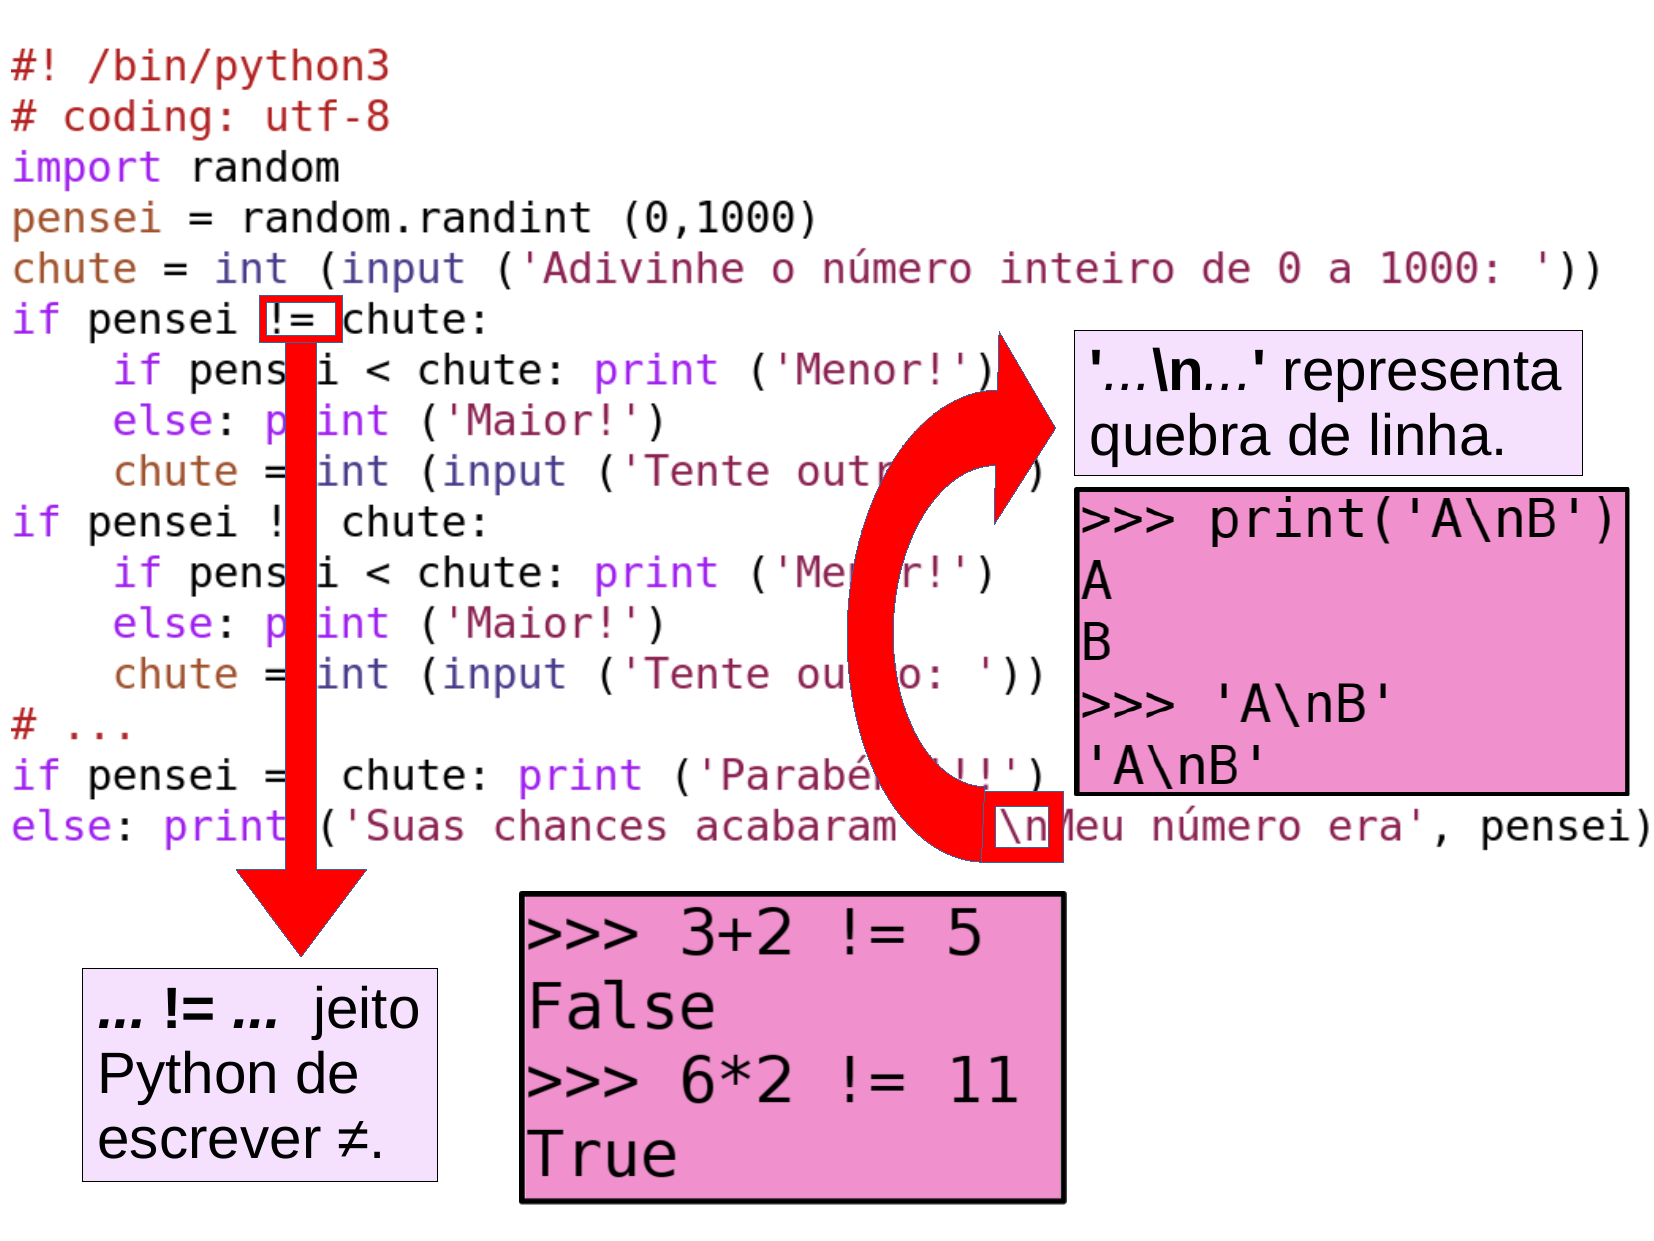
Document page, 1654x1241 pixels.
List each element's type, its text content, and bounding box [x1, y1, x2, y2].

picture [11, 41, 1654, 863]
text_box [236, 295, 367, 957]
text_box [847, 331, 1064, 863]
text_box '...\n...' representa quebra de linha. [1074, 330, 1583, 476]
picture [996, 807, 1048, 847]
text_box ... != ... jeito Python de escrever ≠. [82, 968, 438, 1182]
picture [519, 891, 1067, 1205]
picture [267, 303, 335, 335]
